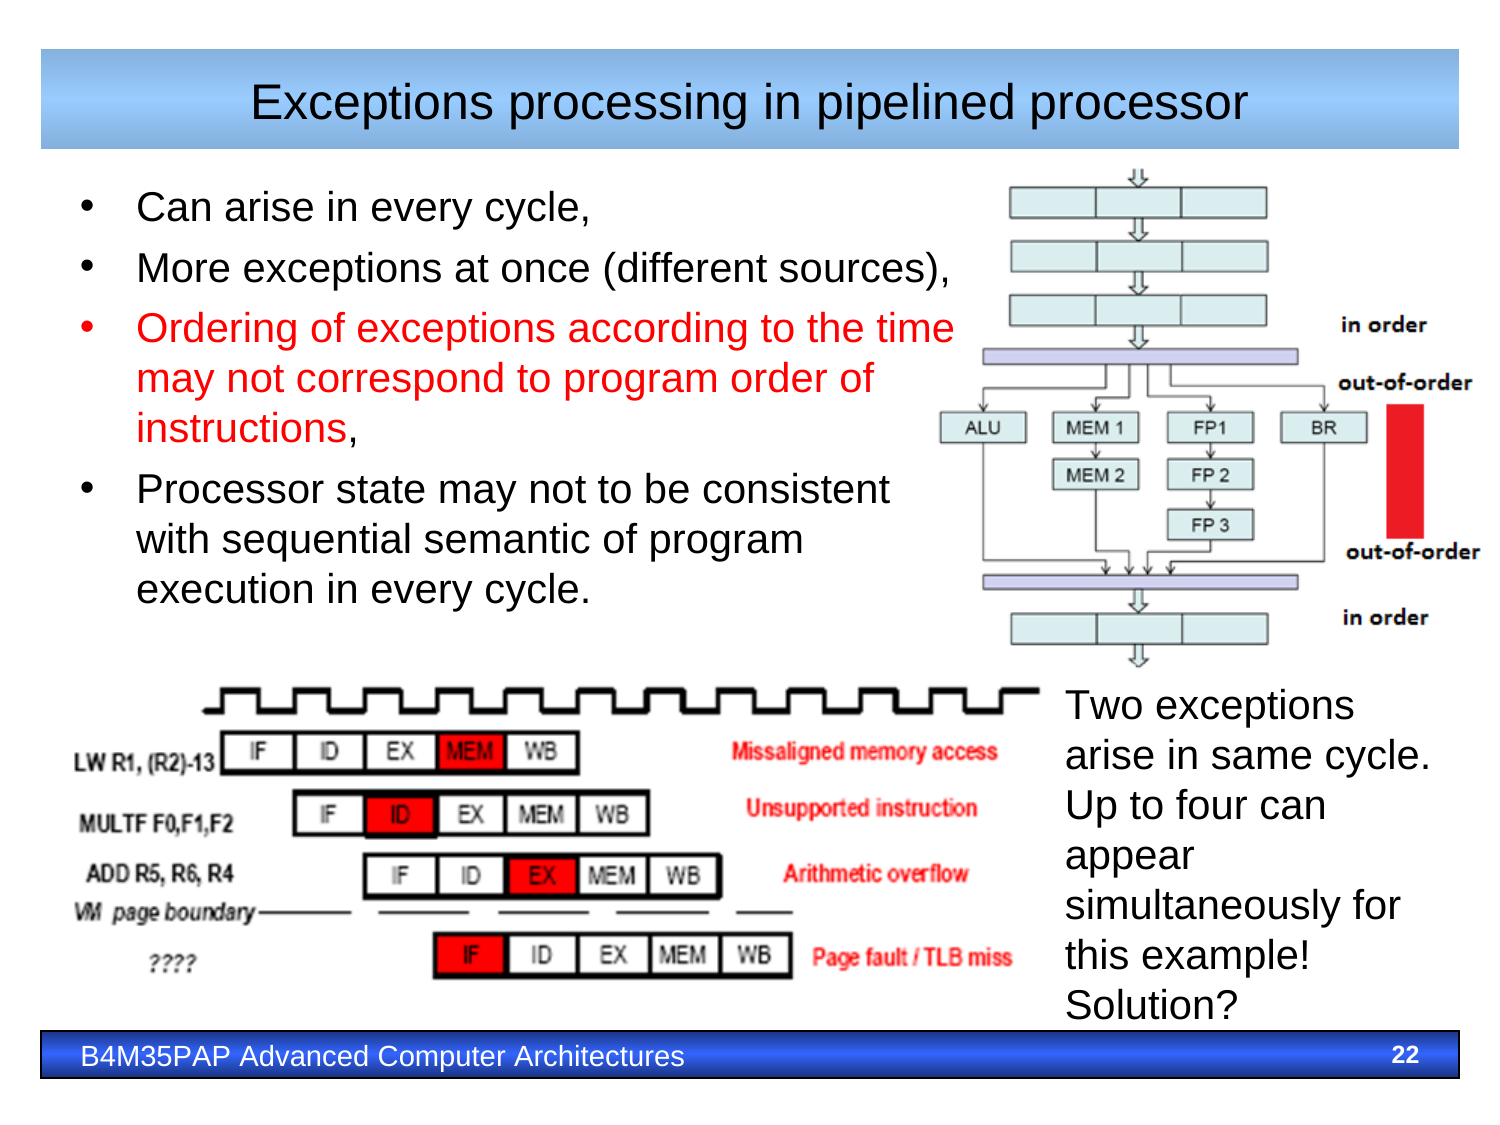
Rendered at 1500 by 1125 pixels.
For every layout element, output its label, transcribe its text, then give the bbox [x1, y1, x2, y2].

title Exceptions processing in pipelined processor [41, 49, 1459, 149]
picture [64, 674, 1050, 1000]
text_box Two exceptions arise in same cycle. Up to four can appear simultaneously for this example! Solution? [1050, 670, 1449, 1059]
list Can arise in every cycle, More exceptions at once (different sources), Ordering of exceptions according to the time may not correspond to program order of instructions, Processor state may not to be consistent with sequential semantic of program execution in every cycle. [64, 172, 987, 674]
picture [931, 168, 1490, 669]
